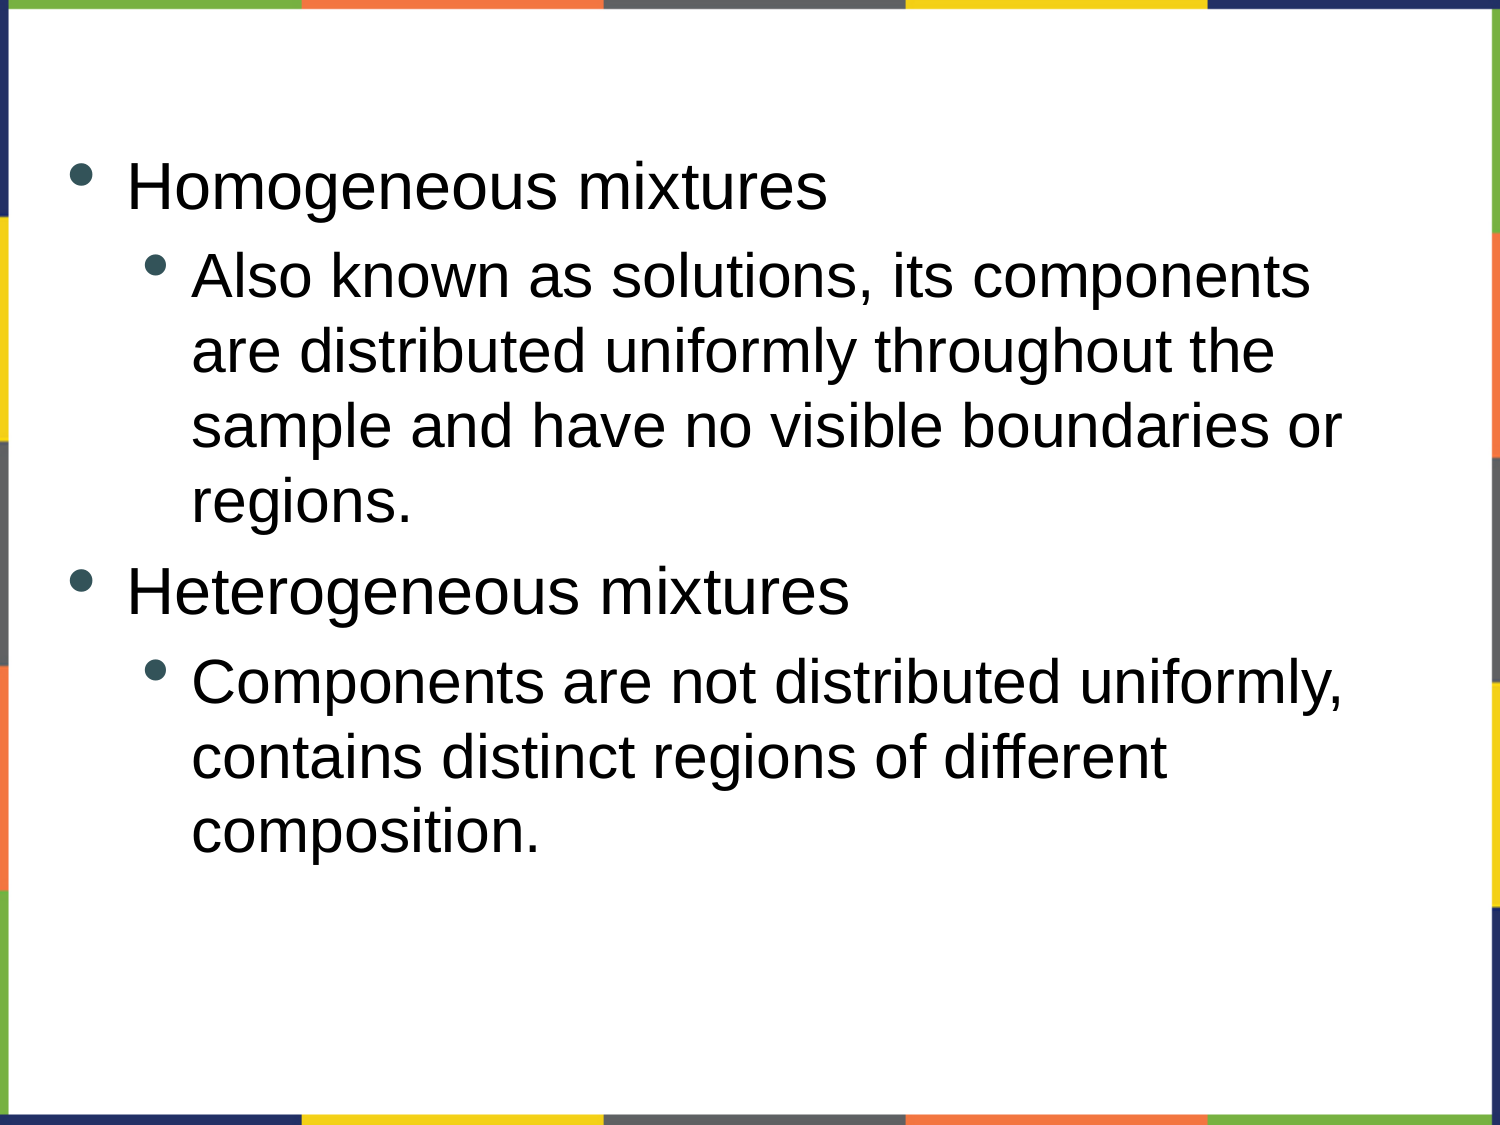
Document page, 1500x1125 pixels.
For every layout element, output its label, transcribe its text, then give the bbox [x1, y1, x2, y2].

picture [0, 0, 1500, 1125]
text_box Homogeneous mixtures Also known as solutions, its components are distributed uniformly throughout the sample and have no visible boundaries or regions. Heterogeneous mixtures Components are not distributed uniformly, contains distinct regions of different composition. [54, 135, 1405, 987]
